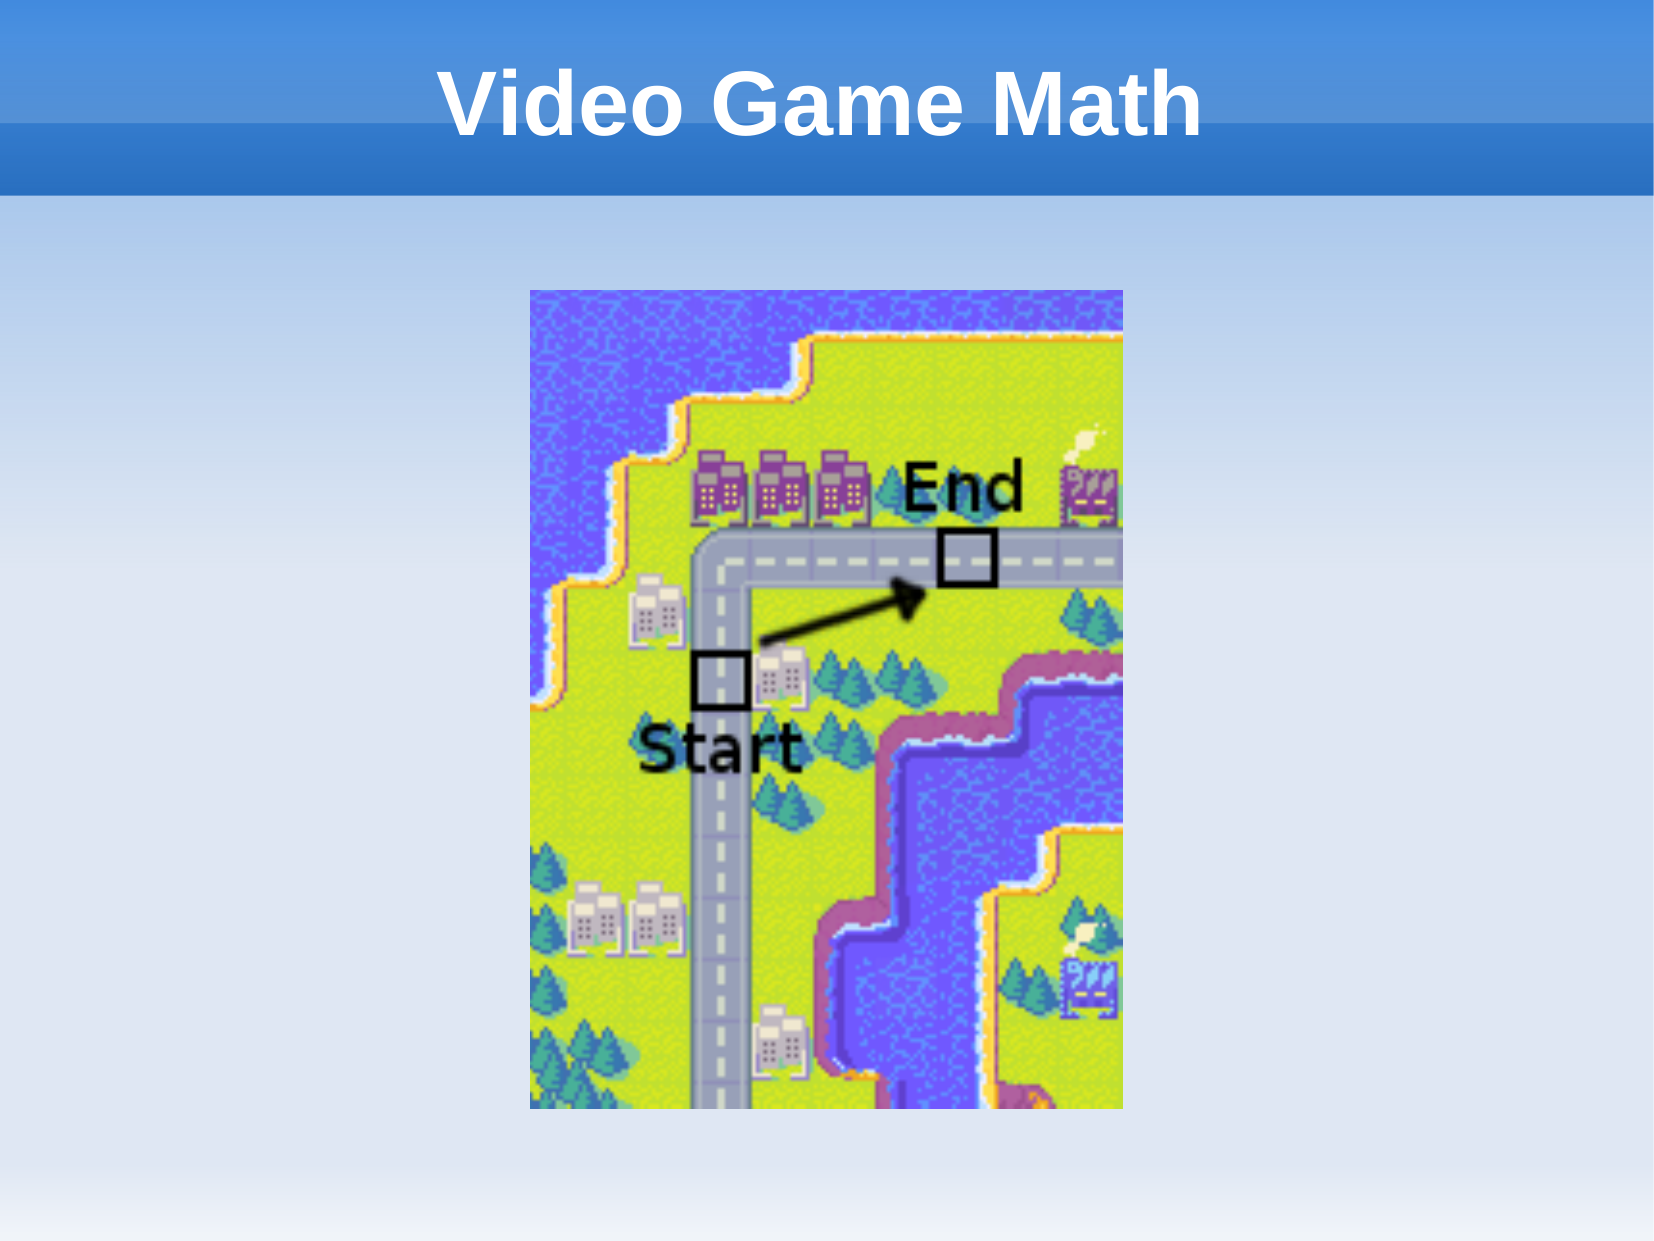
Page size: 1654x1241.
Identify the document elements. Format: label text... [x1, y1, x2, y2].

title Video Game Math [76, 0, 1565, 208]
picture [0, 0, 1654, 1241]
